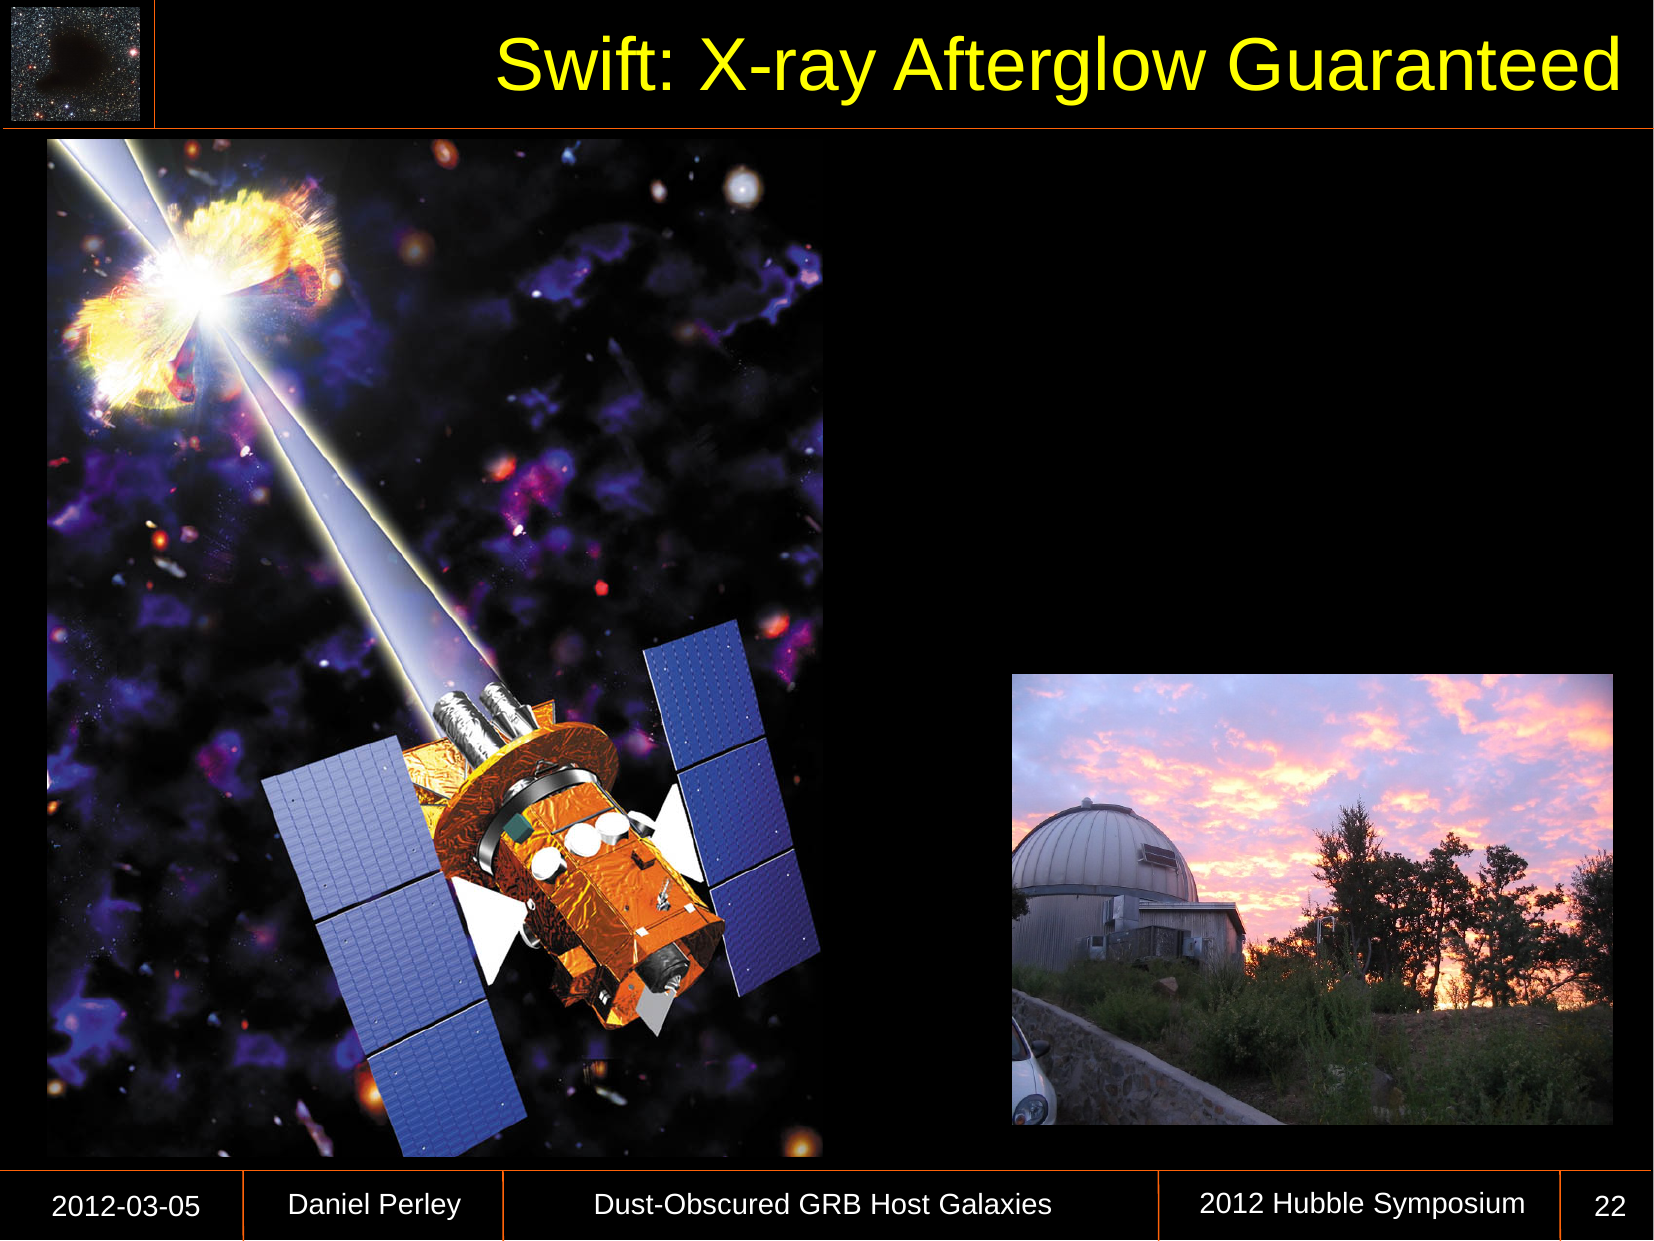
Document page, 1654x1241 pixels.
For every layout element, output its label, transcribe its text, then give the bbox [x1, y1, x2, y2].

picture [11, 7, 140, 121]
title Swift: X-ray Afterglow Guaranteed [412, 13, 1624, 115]
picture [47, 139, 823, 1157]
picture [1012, 674, 1613, 1126]
